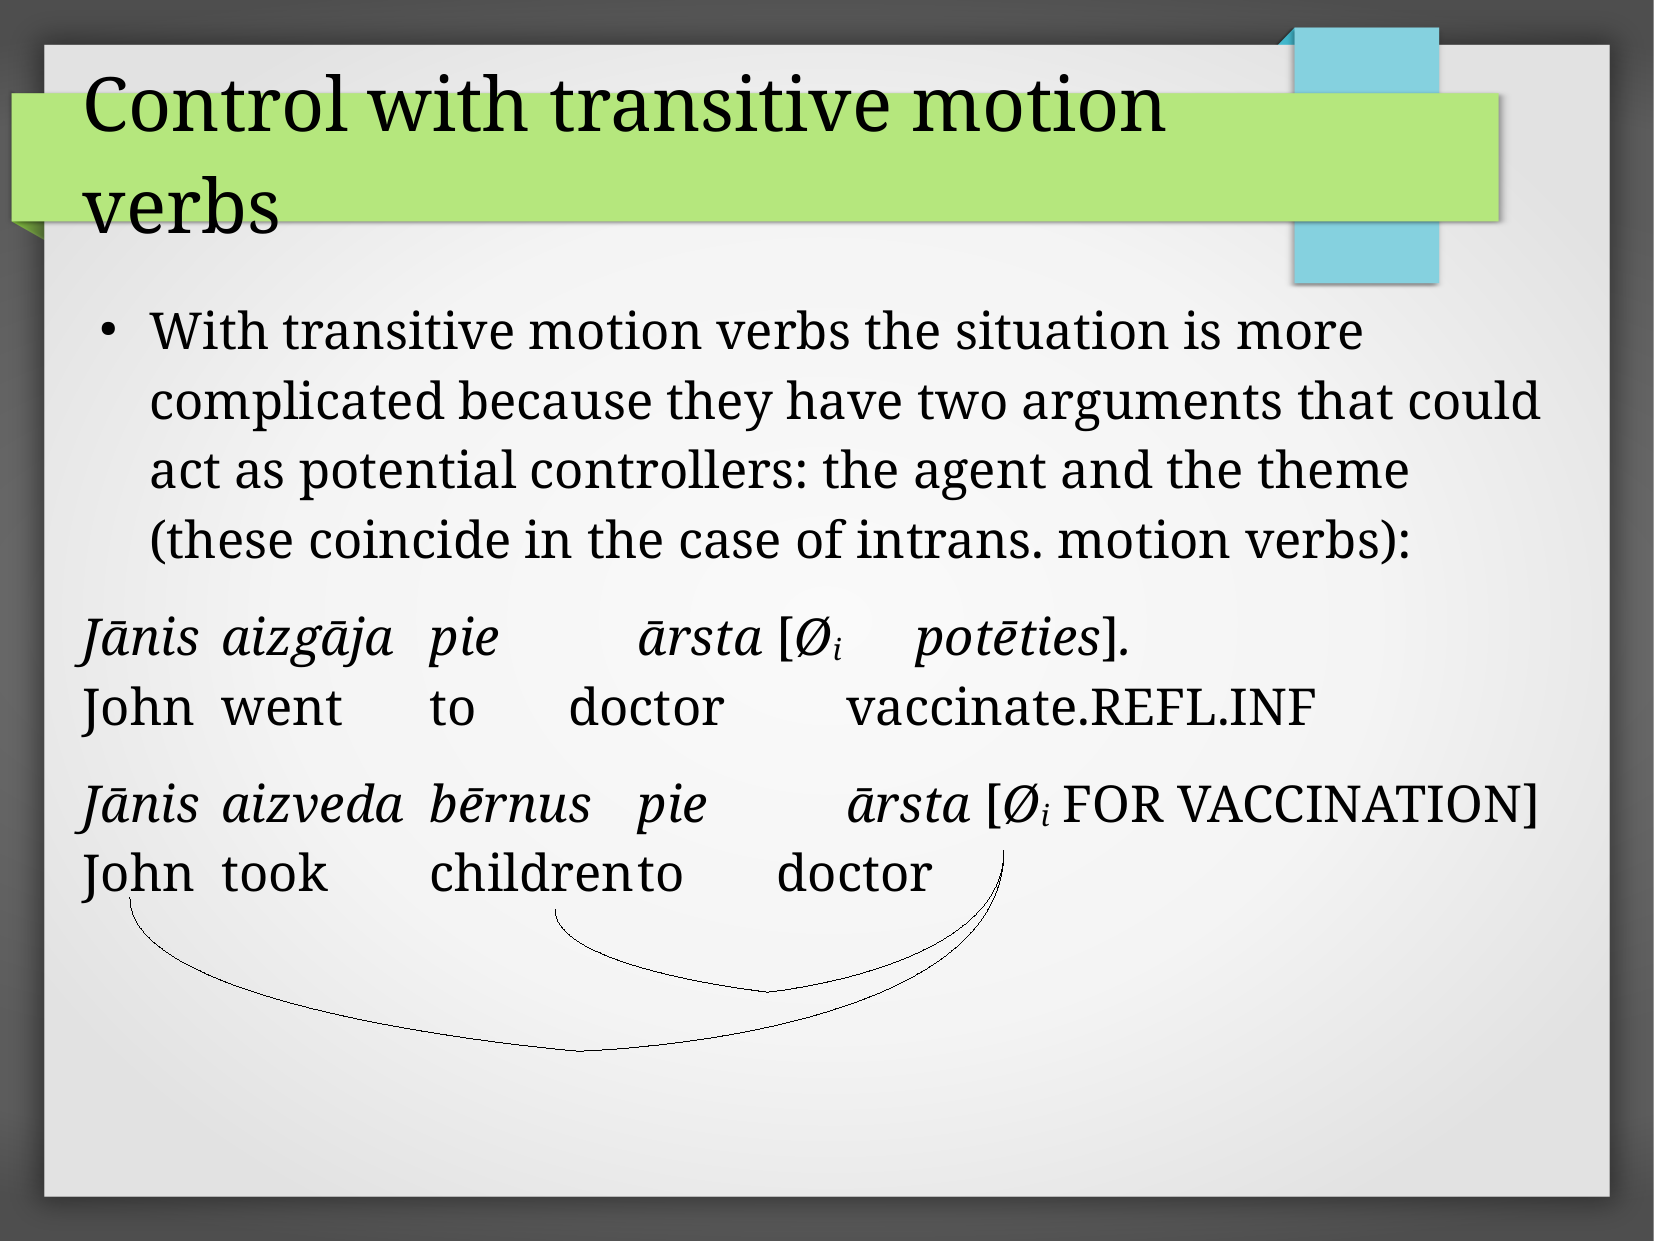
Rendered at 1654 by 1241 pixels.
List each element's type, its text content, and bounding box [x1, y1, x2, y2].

picture [0, 0, 1654, 1241]
list With transitive motion verbs the situation is more complicated because they have two arguments that could act as potential controllers: the agent and the theme (these coincide in the case of intrans. motion verbs): Jānis aizgāja pie ārsta [Øi potēties]. John went to doctor vaccinate.REFL.INF Jānis aizveda bērnus pie ārsta [Øi FOR VACCINATION] John took children to doctor [82, 295, 1571, 1015]
title Control with transitive motion verbs [82, 94, 1264, 213]
